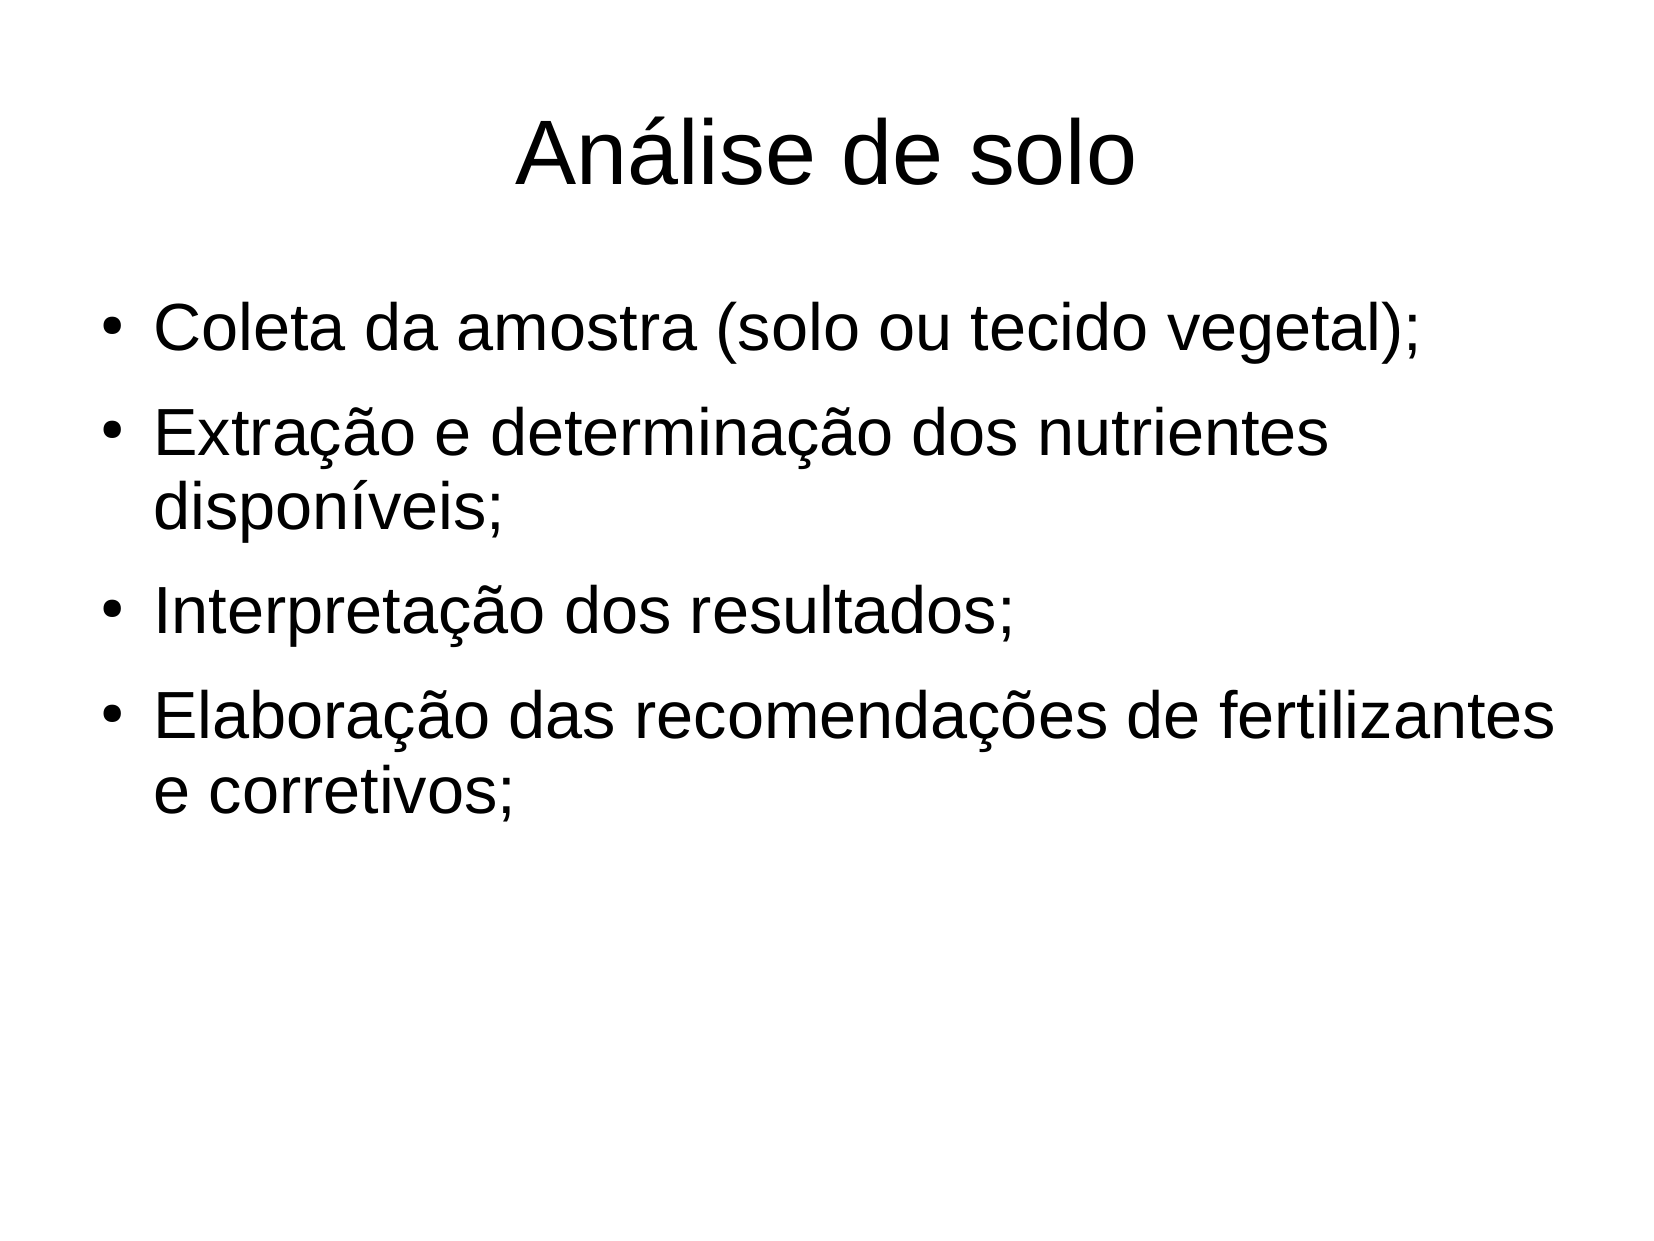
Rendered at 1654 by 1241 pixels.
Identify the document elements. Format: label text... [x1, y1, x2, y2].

list Coleta da amostra (solo ou tecido vegetal); Extração e determinação dos nutrientes disponíveis; Interpretação dos resultados; Elaboração das recomendações de fertilizantes e corretivos; [82, 290, 1571, 1010]
title Análise de solo [82, 49, 1571, 257]
